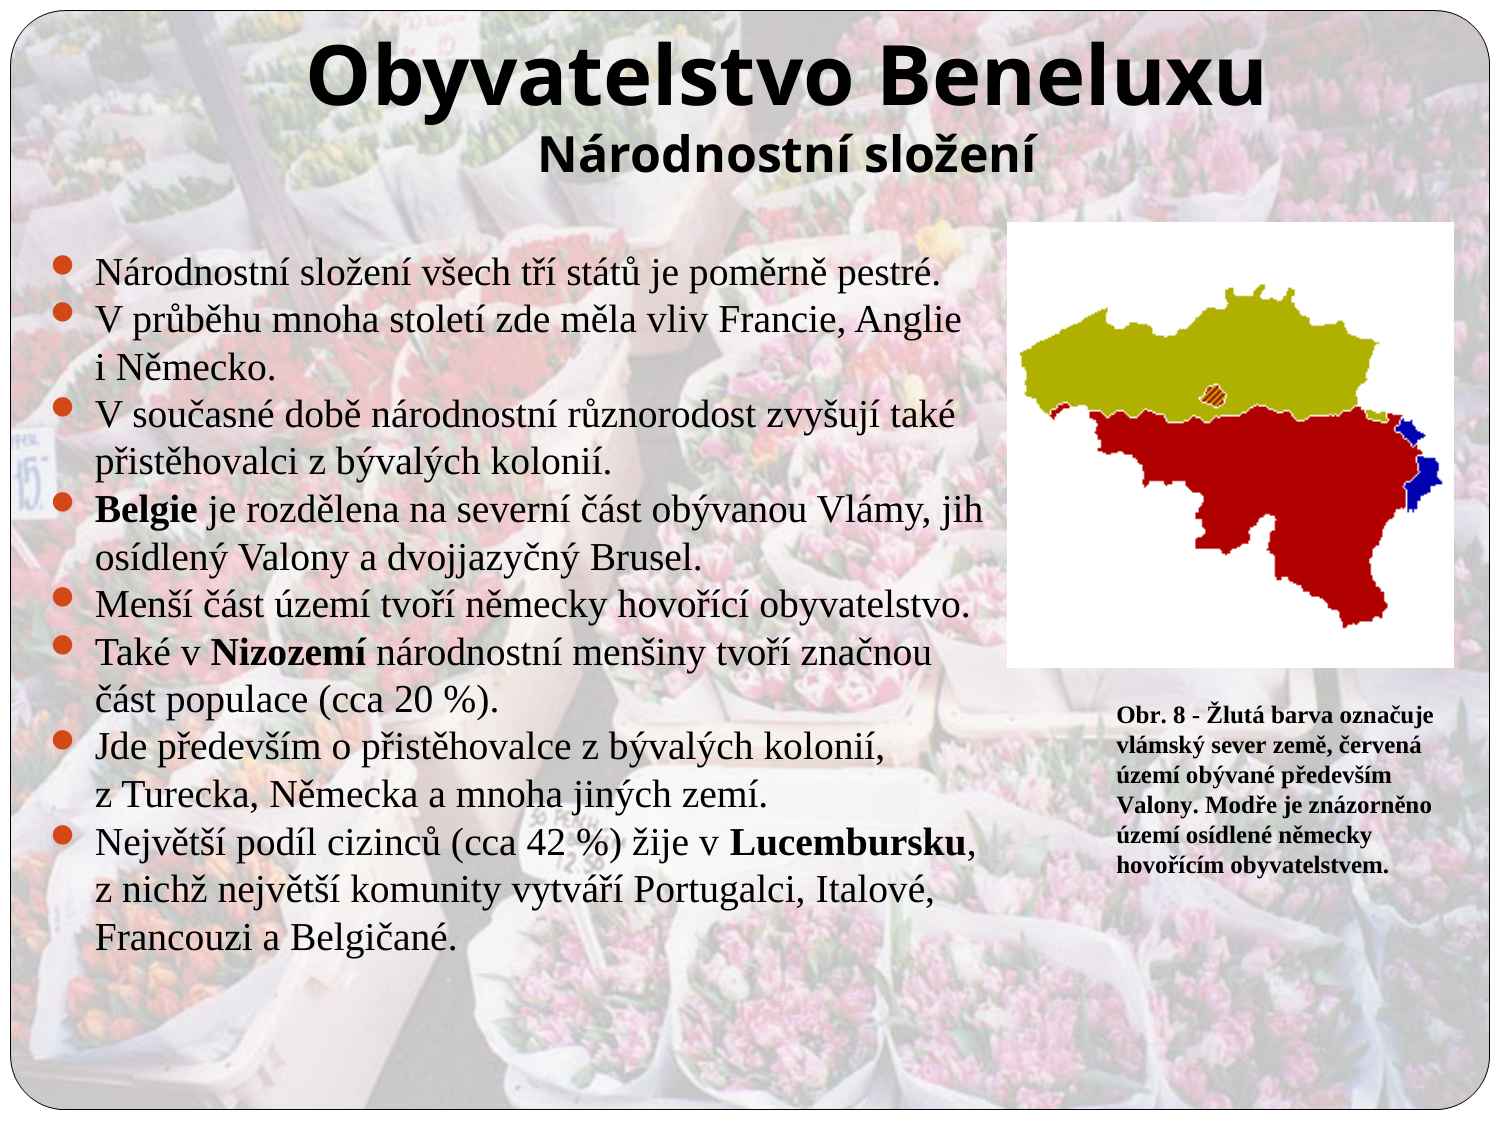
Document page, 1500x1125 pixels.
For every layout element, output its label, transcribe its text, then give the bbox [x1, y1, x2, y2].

text_box Obr. 8 - Žlutá barva označuje vlámský sever země, červená území obývané především Valony. Modře je znázorněno území osídlené německy hovořícím obyvatelstvem. [1101, 691, 1465, 887]
list Národnostní složení všech tří států je poměrně pestré. V průběhu mnoha století zde měla vliv Francie, Anglie i Německo. V současné době národnostní různorodost zvyšují také přistěhovalci z bývalých kolonií. Belgie je rozdělena na severní část obývanou Vlámy, jih osídlený Valony a dvojjazyčný Brusel. Menší část území tvoří německy hovořící obyvatelstvo. Také v Nizozemí národnostní menšiny tvoří značnou část populace (cca 20 %). Jde především o přistěhovalce z bývalých kolonií, z Turecka, Německa a mnoha jiných zemí. Největší podíl cizinců (cca 42 %) žije v Lucembursku, z nichž největší komunity vytváří Portugalci, Italové, Francouzi a Belgičané. [35, 190, 1008, 1020]
title Obyvatelstvo Beneluxu Národnostní složení [150, 11, 1426, 198]
picture [9, 9, 1491, 1111]
